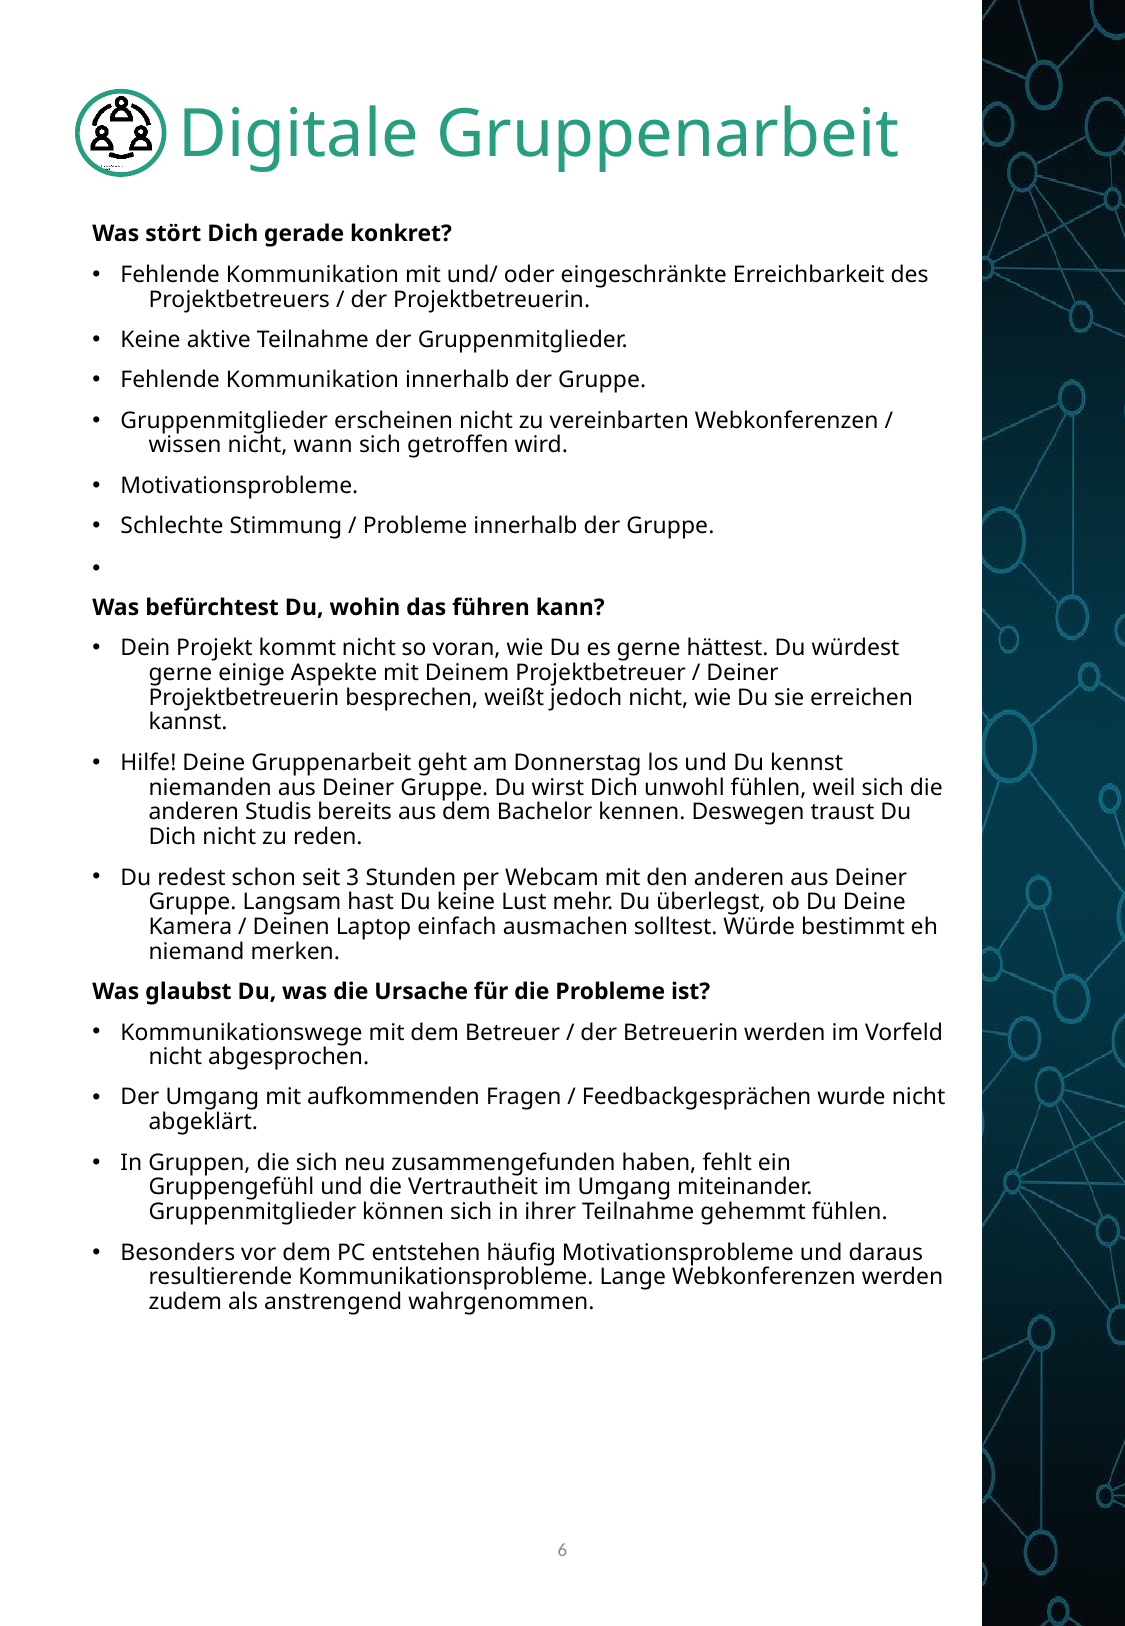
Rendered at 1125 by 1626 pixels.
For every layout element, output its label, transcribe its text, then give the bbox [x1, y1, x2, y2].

title Digitale Gruppenarbeit [164, 86, 1125, 263]
list Was stört Dich gerade konkret? Fehlende Kommunikation mit und/ oder eingeschränkte Erreichbarkeit des Projektbetreuers / der Projektbetreuerin. Keine aktive Teilnahme der Gruppenmitglieder. Fehlende Kommunikation innerhalb der Gruppe. Gruppenmitglieder erscheinen nicht zu vereinbarten Webkonferenzen / wissen nicht, wann sich getroffen wird. Motivationsprobleme. Schlechte Stimmung / Probleme innerhalb der Gruppe. Was befürchtest Du, wohin das führen kann? Dein Projekt kommt nicht so voran, wie Du es gerne hättest. Du würdest gerne einige Aspekte mit Deinem Projektbetreuer / Deiner Projektbetreuerin besprechen, weißt jedoch nicht, wie Du sie erreichen kannst. Hilfe! Deine Gruppenarbeit geht am Donnerstag los und Du kennst niemanden aus Deiner Gruppe. Du wirst Dich unwohl fühlen, weil sich die anderen Studis bereits aus dem Bachelor kennen. Deswegen traust Du Dich nicht zu reden. Du redest schon seit 3 Stunden per Webcam mit den anderen aus Deiner Gruppe. Langsam hast Du keine Lust mehr. Du überlegst, ob Du Deine Kamera / Deinen Laptop einfach ausmachen solltest. Würde bestimmt eh niemand merken. Was glaubst Du, was die Ursache für die Probleme ist? Kommunikationswege mit dem Betreuer / der Betreuerin werden im Vorfeld nicht abgesprochen. Der Umgang mit aufkommenden Fragen / Feedbackgesprächen wurde nicht abgeklärt. In Gruppen, die sich neu zusammengefunden haben, fehlt ein Gruppengefühl und die Vertrautheit im Umgang miteinander. Gruppenmitglieder können sich in ihrer Teilnahme gehemmt fühlen. Besonders vor dem PC entstehen häufig Motivationsprobleme und daraus resultierende Kommunikationsprobleme. Lange Webkonferenzen werden zudem als anstrengend wahrgenommen. [77, 214, 974, 1625]
text_box [77, 91, 165, 175]
text_box 6 [372, 1506, 753, 1593]
